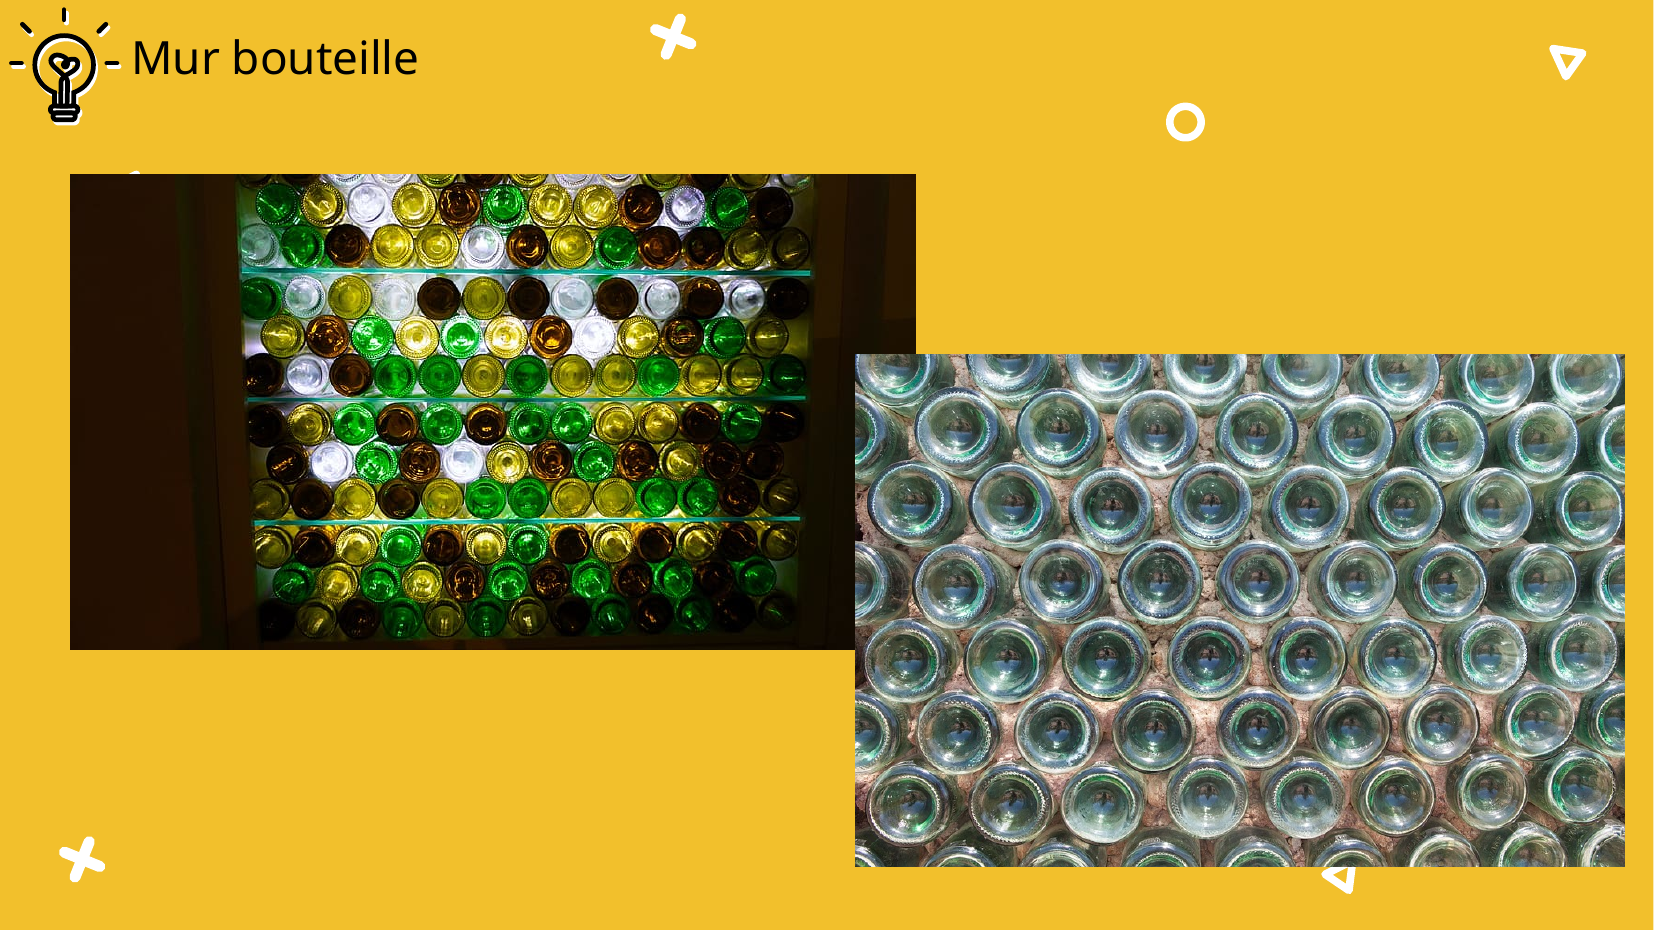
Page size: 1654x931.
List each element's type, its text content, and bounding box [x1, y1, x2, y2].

picture [70, 174, 1625, 867]
title Mur bouteille [131, 0, 827, 120]
